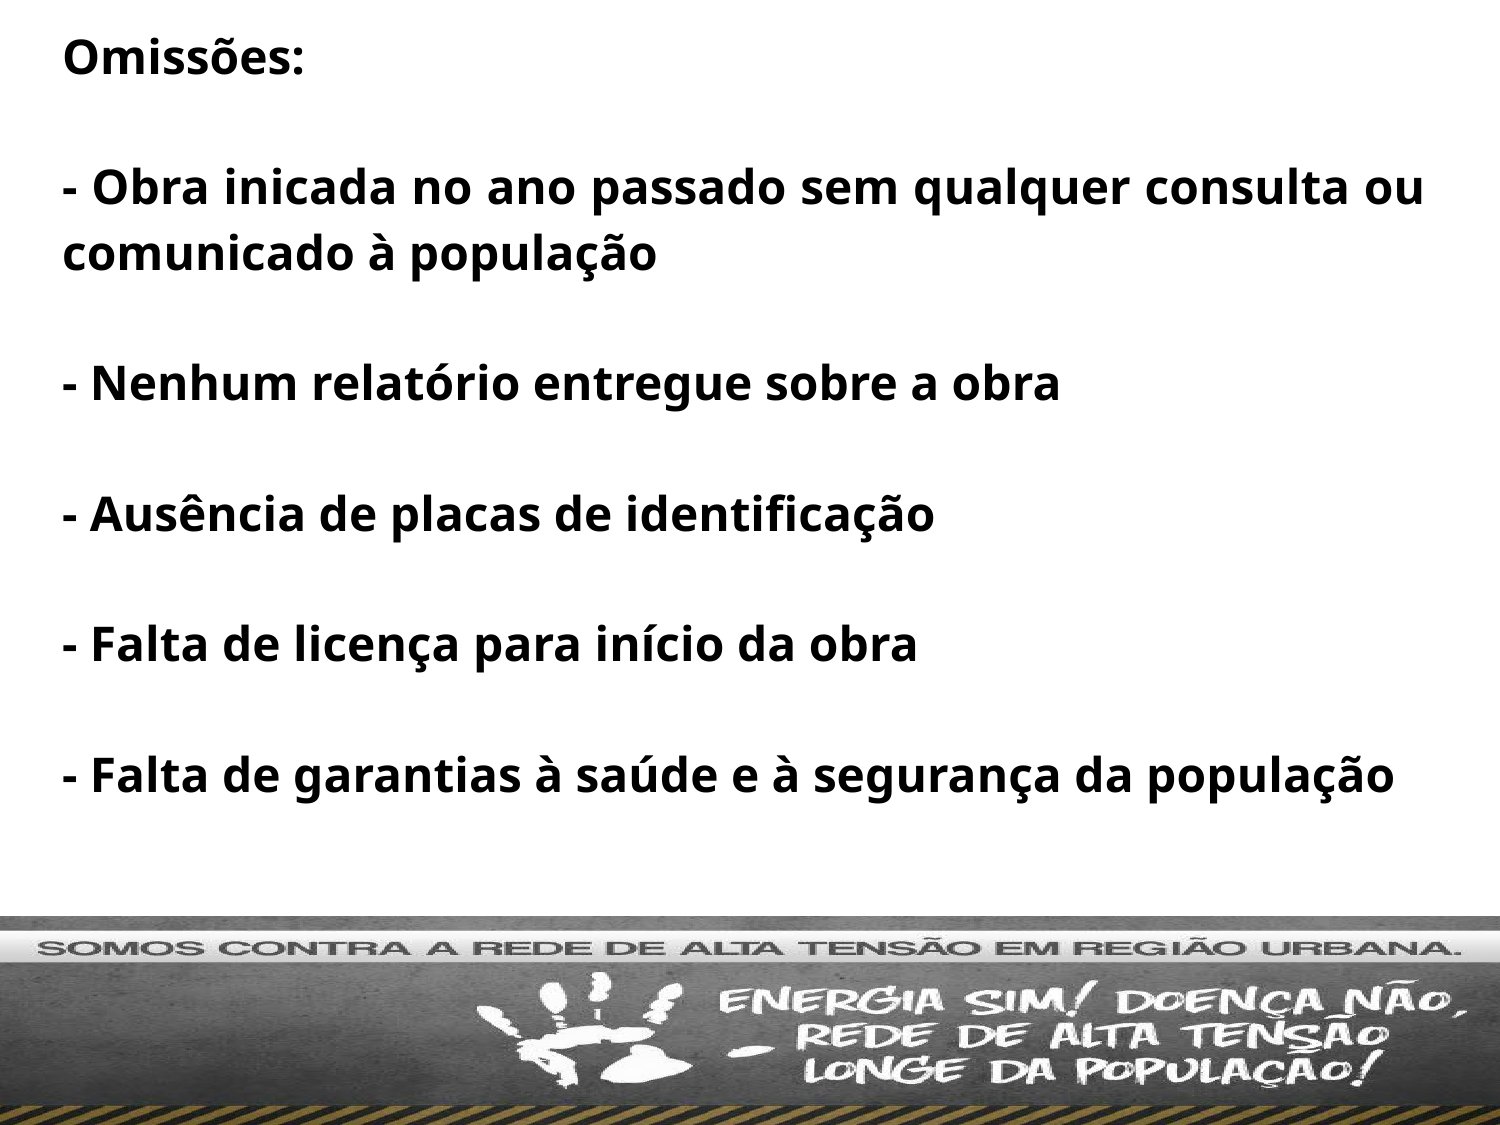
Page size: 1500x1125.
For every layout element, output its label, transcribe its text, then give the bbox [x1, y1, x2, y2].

text_box Omissões: - Obra inicada no ano passado sem qualquer consulta ou comunicado à população - Nenhum relatório entregue sobre a obra - Ausência de placas de identificação - Falta de licença para início da obra - Falta de garantias à saúde e à segurança da população [47, 8, 1453, 880]
picture [0, 916, 1500, 1125]
